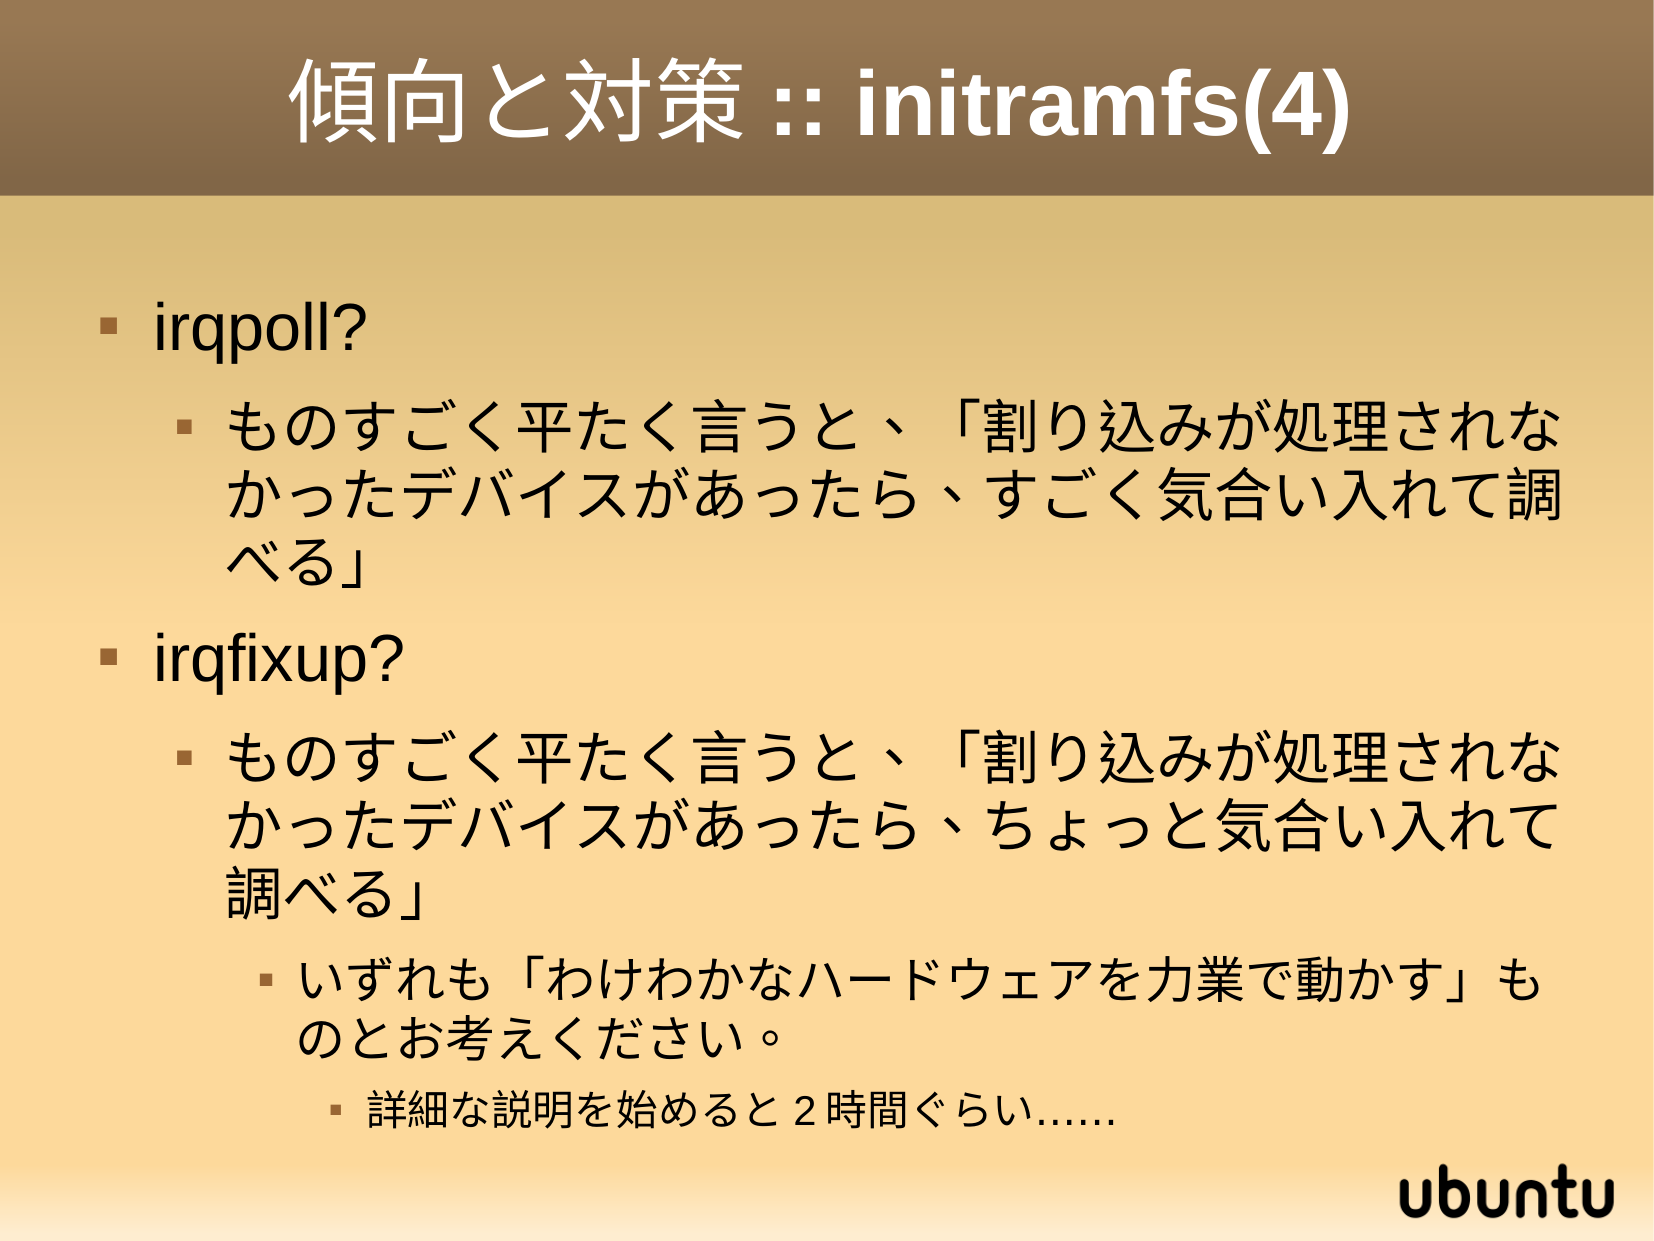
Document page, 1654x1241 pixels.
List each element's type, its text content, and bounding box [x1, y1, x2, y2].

picture [0, 0, 1654, 1241]
title 傾向と対策:: initramfs(4) [76, 0, 1565, 208]
list irqpoll? ものすごく平たく言うと、「割り込みが処理されなかったデバイスがあったら、すごく気合い入れて調べる」 irqfixup? ものすごく平たく言うと、「割り込みが処理されなかったデバイスがあったら、ちょっと気合い入れて調べる」 いずれも「わけわかなハードウェアを力業で動かす」ものとお考えください。 詳細な説明を始めると2時間ぐらい…… [82, 290, 1571, 1094]
